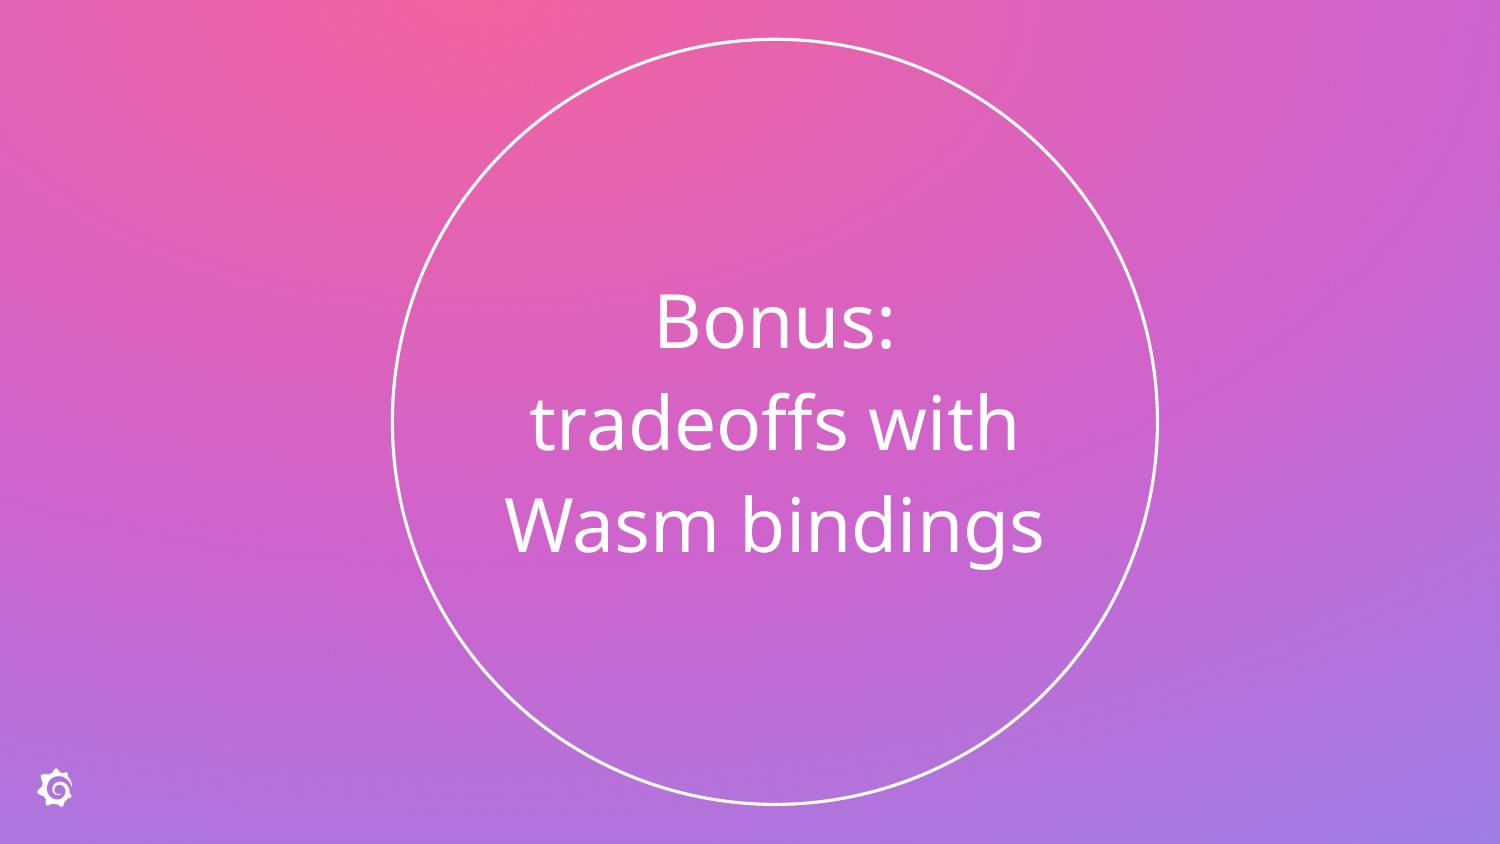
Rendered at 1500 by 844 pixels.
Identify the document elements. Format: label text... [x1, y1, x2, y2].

text_box Bonus: tradeoffs with Wasm bindings [420, 89, 1130, 753]
picture [0, 0, 1500, 844]
